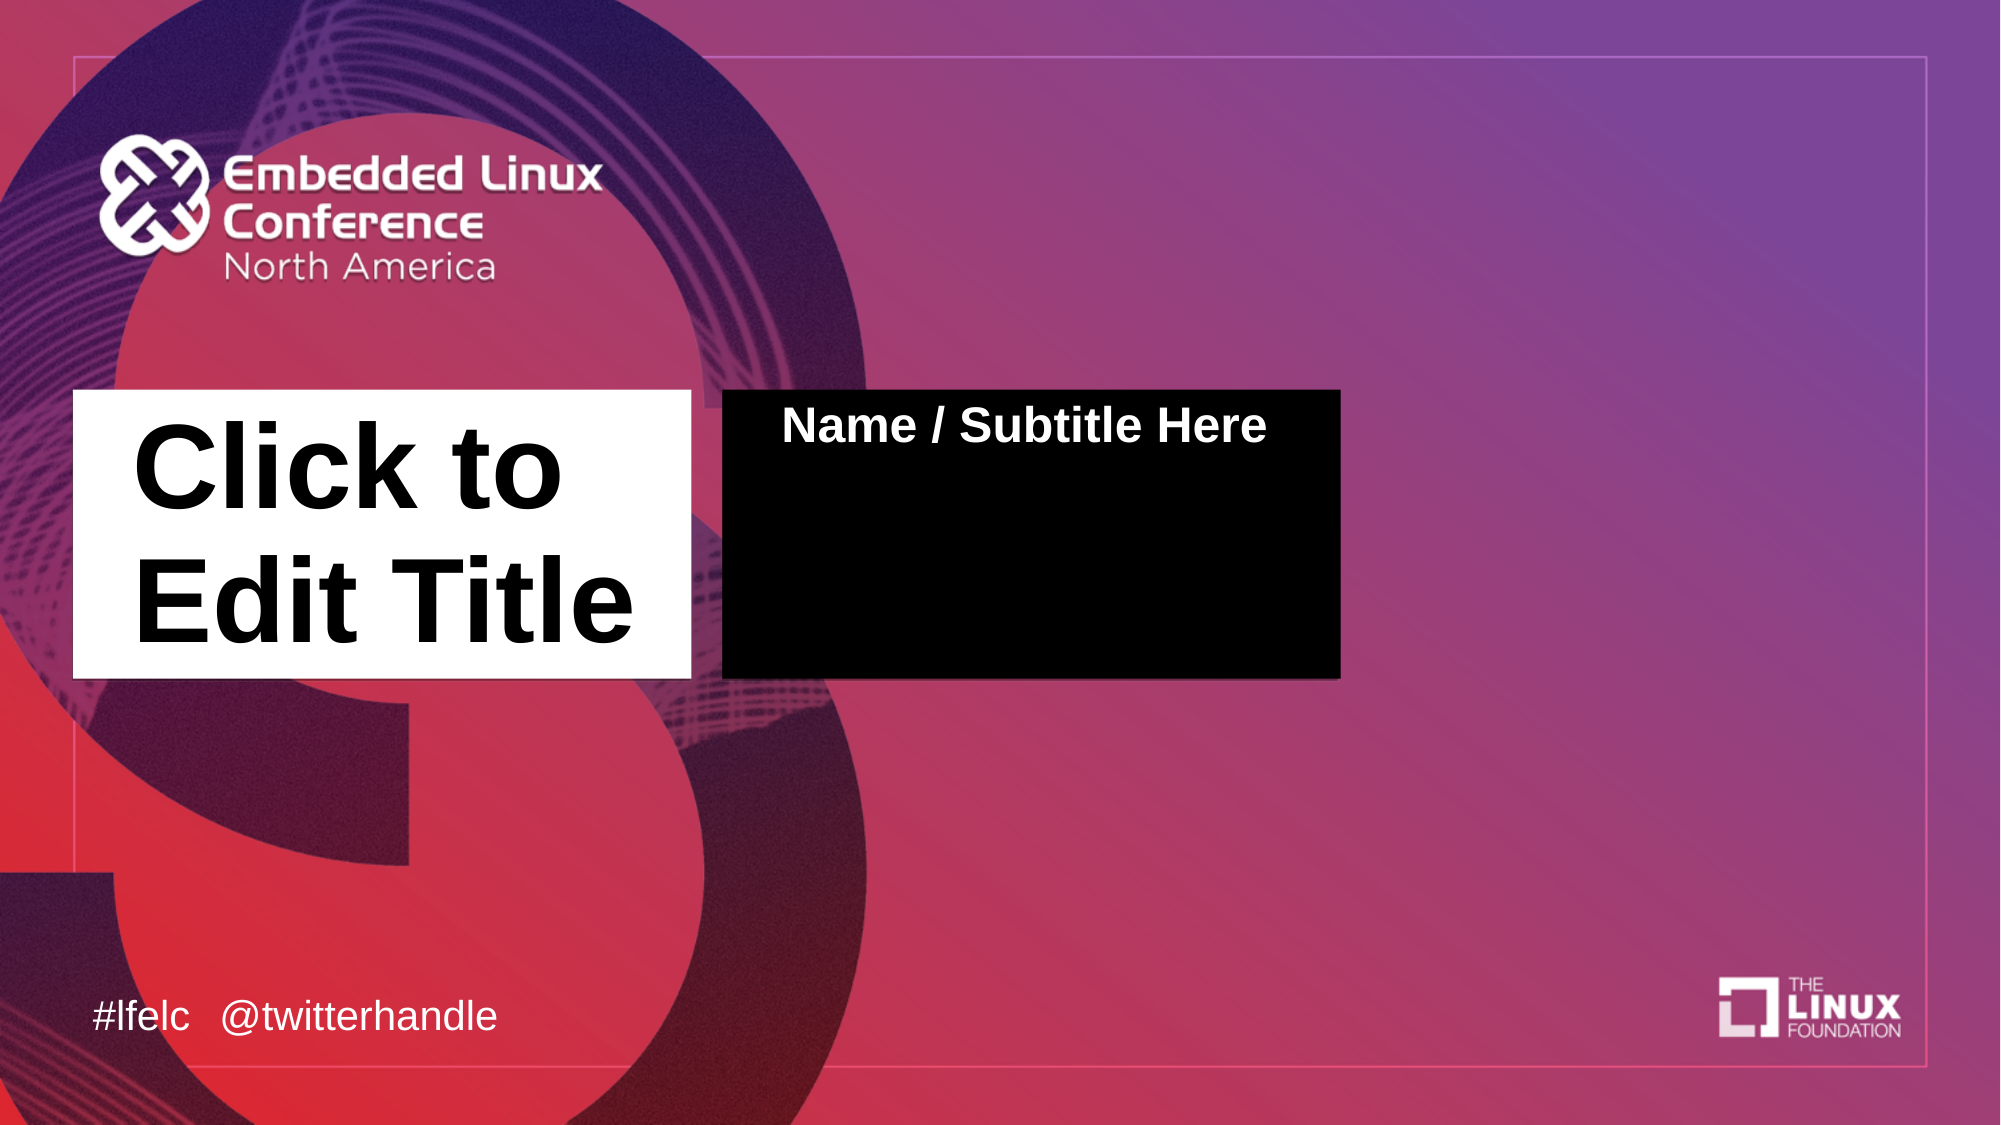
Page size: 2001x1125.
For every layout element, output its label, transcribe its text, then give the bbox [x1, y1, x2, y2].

list Name / Subtitle Here [72, 697, 735, 786]
text_box #lfelc [72, 977, 199, 1054]
list Click to Edit Title [72, 389, 722, 679]
text_box @twitterhandle [199, 977, 541, 1054]
